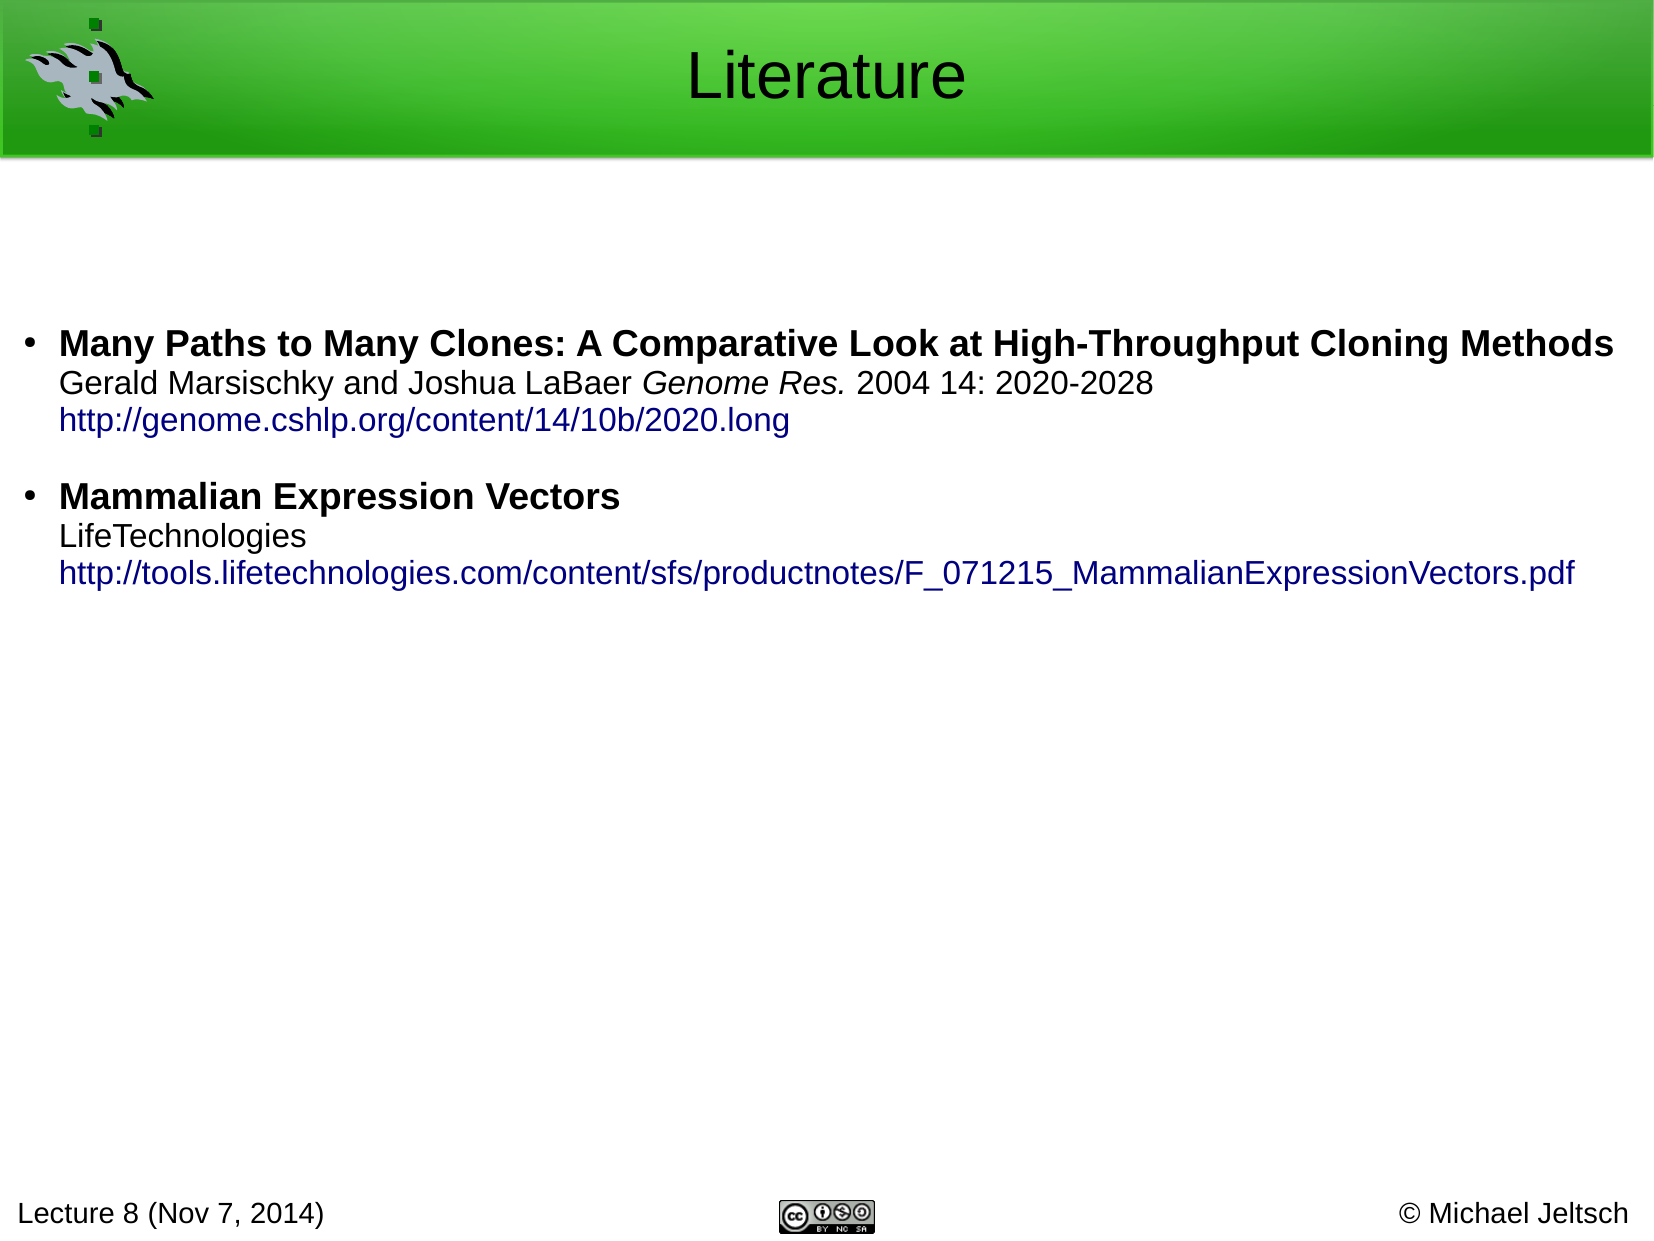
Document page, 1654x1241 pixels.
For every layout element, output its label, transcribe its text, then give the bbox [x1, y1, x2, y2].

title Literature [206, 30, 1448, 121]
text_box Many Paths to Many Clones: A Comparative Look at High-Throughput Cloning Methods Gerald Marsischky and Joshua LaBaer Genome Res. 2004 14: 2020-2028 http://genome.cshlp.org/content/14/10b/2020.long Mammalian Expression Vectors LifeTechnologies http://tools.lifetechnologies.com/content/sfs/productnotes/F_071215_MammalianExpressionVectors.pdf [8, 315, 1647, 573]
picture [779, 1200, 875, 1234]
